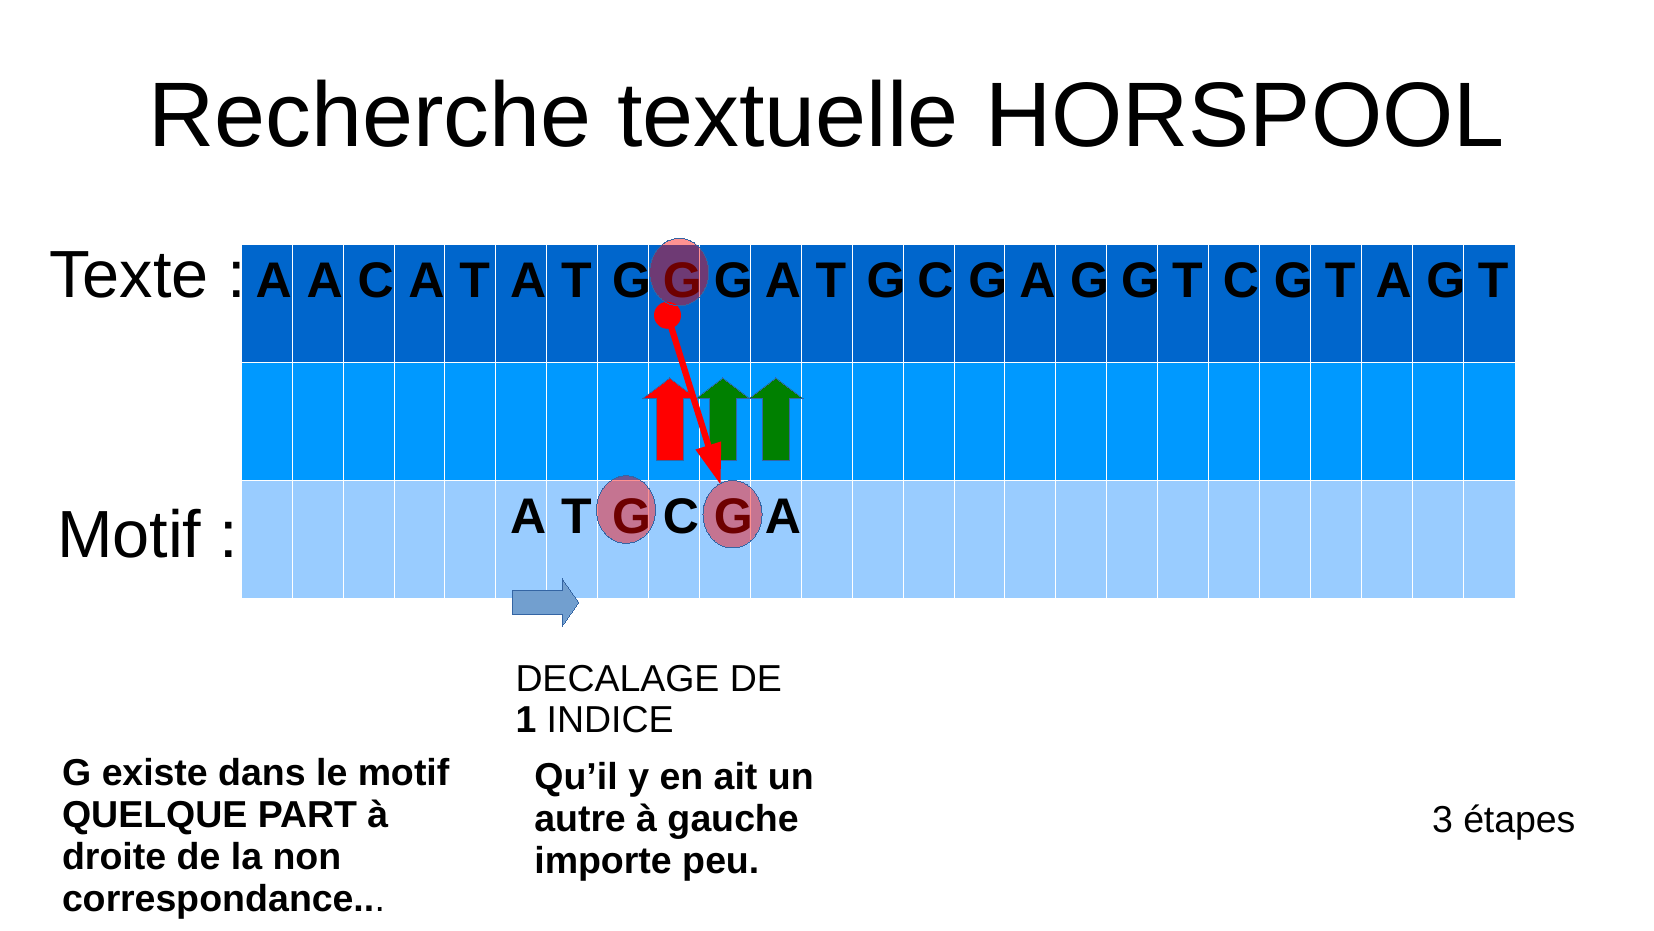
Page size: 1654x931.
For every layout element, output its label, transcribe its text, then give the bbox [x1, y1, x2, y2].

table_cell [649, 399, 699, 480]
text_box [642, 377, 804, 461]
table_cell G [742, 481, 750, 486]
table_cell [649, 363, 699, 397]
table_cell [395, 363, 444, 480]
table_cell [700, 399, 750, 480]
table_header G [649, 277, 699, 362]
table_header C [344, 245, 394, 362]
table_header A [751, 245, 801, 362]
table_cell [1311, 481, 1361, 598]
table_cell [445, 363, 495, 480]
table_cell [496, 363, 546, 480]
table_cell [1209, 363, 1259, 480]
table_cell [1209, 481, 1259, 598]
table_cell [1260, 363, 1310, 480]
table_header C [1209, 245, 1259, 362]
table_header T [802, 245, 852, 362]
table_cell [1107, 363, 1157, 480]
table_cell [1413, 363, 1463, 480]
table_cell [1413, 481, 1463, 598]
table_cell [1107, 481, 1157, 598]
table_cell [547, 363, 597, 480]
table_cell [344, 481, 394, 598]
table_cell [802, 363, 852, 480]
table_cell [1005, 363, 1055, 480]
table_header G [1260, 245, 1310, 362]
table_cell [1362, 481, 1412, 598]
table_cell [751, 363, 801, 396]
table_header G [853, 245, 903, 362]
table_cell [1158, 363, 1208, 480]
table_cell [293, 363, 343, 480]
table_cell [1311, 363, 1361, 480]
text_box 3 étapes [1417, 791, 1630, 851]
table_cell A [751, 481, 801, 598]
table_cell [242, 481, 292, 598]
table_header T [1158, 245, 1208, 362]
table_cell G [598, 481, 608, 495]
text_box Motif : [35, 477, 241, 591]
table_header G [649, 245, 660, 267]
table_cell [853, 363, 903, 480]
title Recherche textuelle HORSPOOL [82, 37, 1571, 193]
table_cell A [496, 481, 546, 598]
table_header T [1464, 245, 1515, 362]
table_header G [1413, 245, 1463, 362]
table_cell [904, 363, 954, 480]
table_cell [904, 481, 954, 598]
table_header G [1107, 245, 1157, 362]
table_cell [344, 363, 394, 480]
table_header T [547, 245, 597, 362]
table_header G [955, 245, 1004, 362]
table_cell [293, 481, 343, 598]
table_header T [1311, 245, 1361, 362]
table_cell [395, 481, 444, 598]
table_cell [1464, 481, 1515, 598]
table_cell [1056, 481, 1106, 598]
table_cell [242, 363, 292, 480]
text_box [596, 475, 656, 544]
text_box [702, 480, 763, 548]
table_cell [598, 363, 648, 480]
table_cell [1056, 363, 1106, 480]
table_cell [751, 399, 801, 480]
table_cell [802, 481, 852, 598]
table_header T [445, 245, 495, 362]
text_box [512, 578, 579, 627]
table_cell [1464, 363, 1515, 480]
table_cell C [649, 481, 699, 598]
table_header A [293, 245, 343, 362]
text_box [649, 238, 709, 306]
table_cell [853, 481, 903, 598]
table_cell [700, 363, 750, 397]
table_header A [1362, 245, 1412, 362]
table_header C [904, 245, 954, 362]
table_cell [1362, 363, 1412, 480]
table_header A [395, 245, 444, 362]
table_header G [700, 245, 750, 362]
table_cell [1260, 481, 1310, 598]
text_box G existe dans le motif QUELQUE PART à droite de la non correspondance... [47, 744, 485, 927]
table_cell [1005, 481, 1055, 598]
table_header A [242, 245, 292, 362]
table_cell [1158, 481, 1208, 598]
table_cell G [598, 524, 648, 598]
table_header A [496, 245, 546, 362]
subtitle Texte : [35, 217, 260, 331]
table_header G [598, 245, 648, 362]
text_box DECALAGE DE 1 INDICE [500, 649, 810, 749]
table_cell [445, 481, 495, 598]
table_header A [1005, 245, 1055, 362]
table_cell G [700, 481, 750, 598]
table_cell [955, 363, 1004, 480]
table_header G [1056, 245, 1106, 362]
table_cell [955, 481, 1004, 598]
text_box Qu’il y en ait un autre à gauche importe peu. [519, 748, 910, 890]
table_cell T [547, 481, 597, 598]
